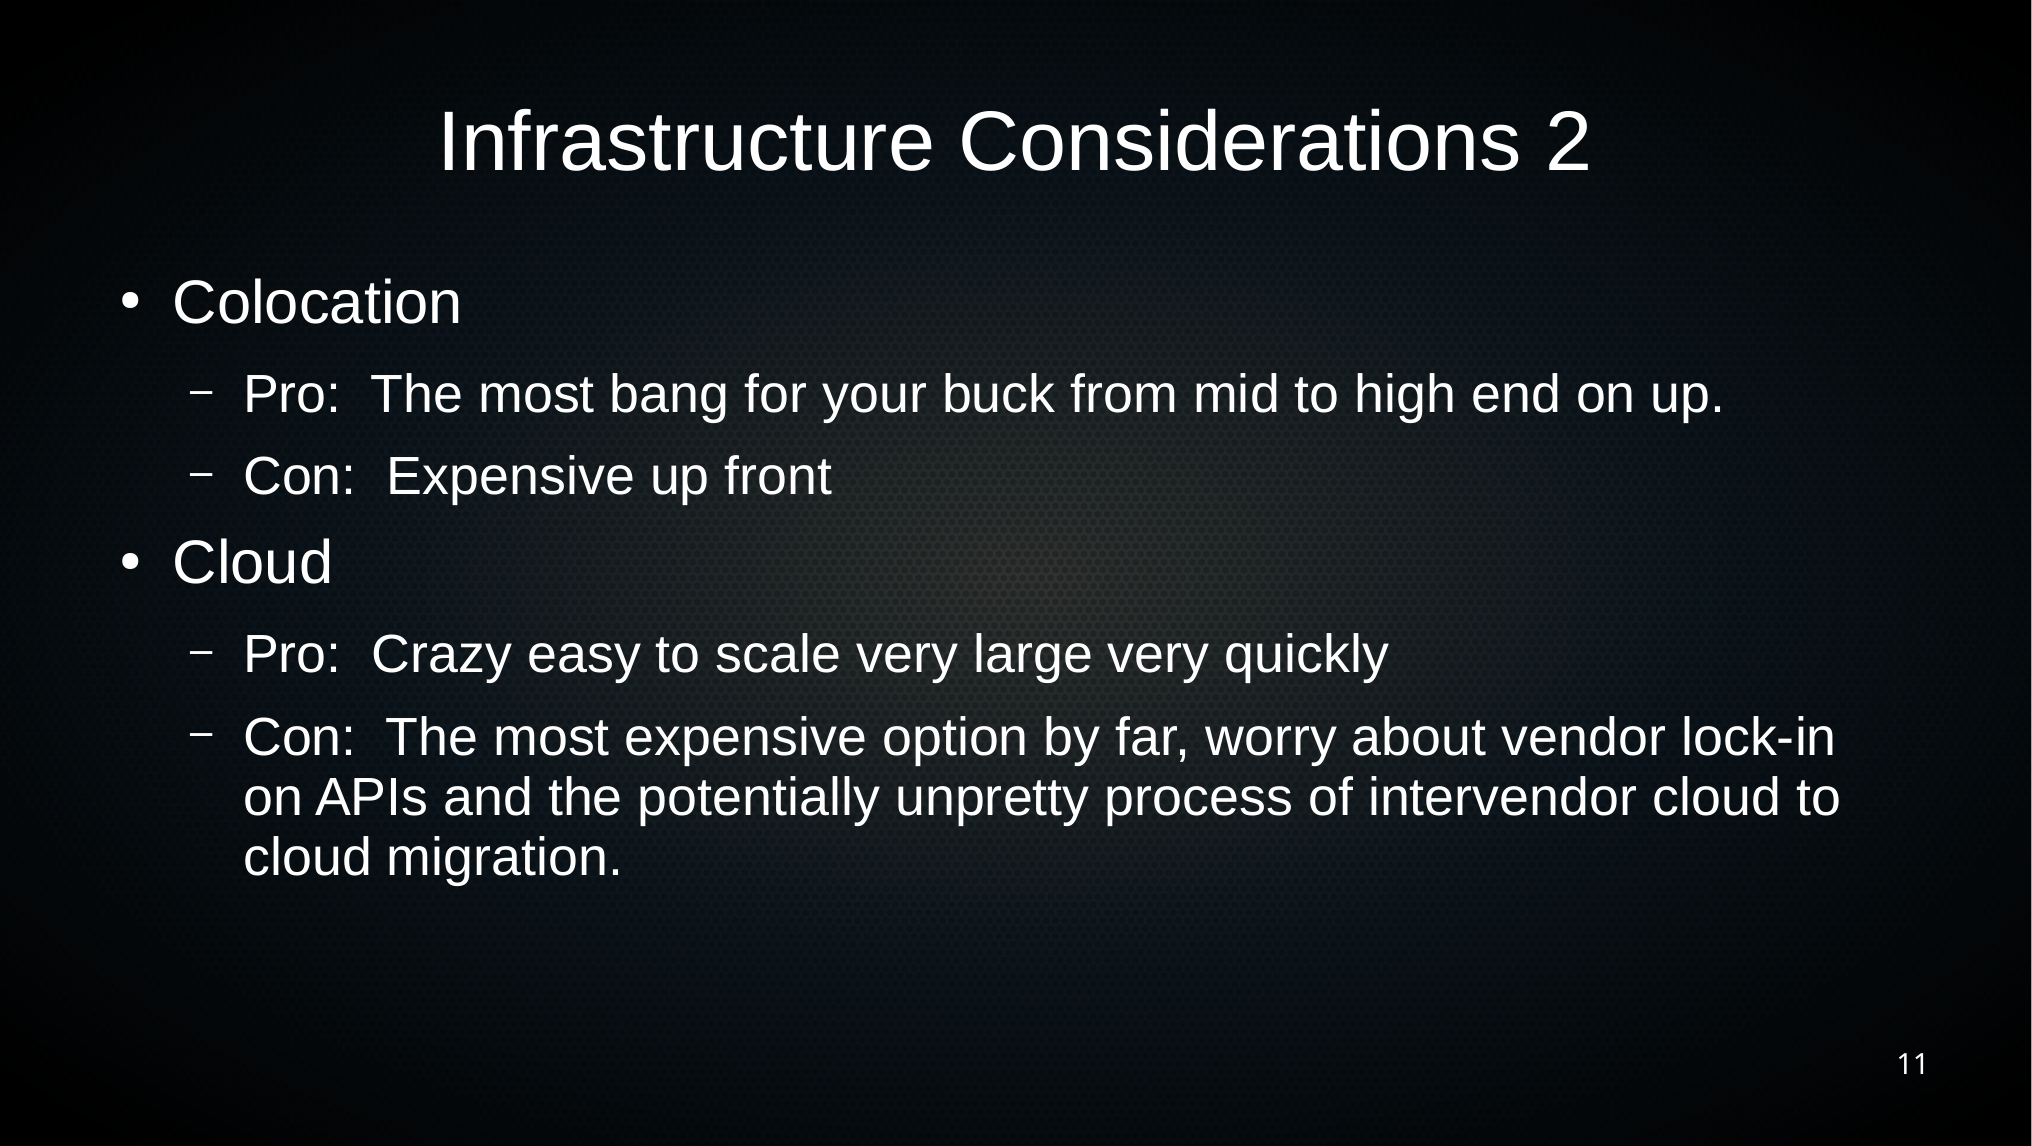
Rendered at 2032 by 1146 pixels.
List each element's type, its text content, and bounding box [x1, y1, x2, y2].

list Colocation Pro: The most bang for your buck from mid to high end on up. Con: Expensive up front Cloud Pro: Crazy easy to scale very large very quickly Con: The most expensive option by far, worry about vendor lock-in on APIs and the potentially unpretty process of intervendor cloud to cloud migration. [101, 268, 1890, 1025]
picture [0, 0, 2032, 1146]
title Infrastructure Considerations 2 [101, 45, 1930, 237]
